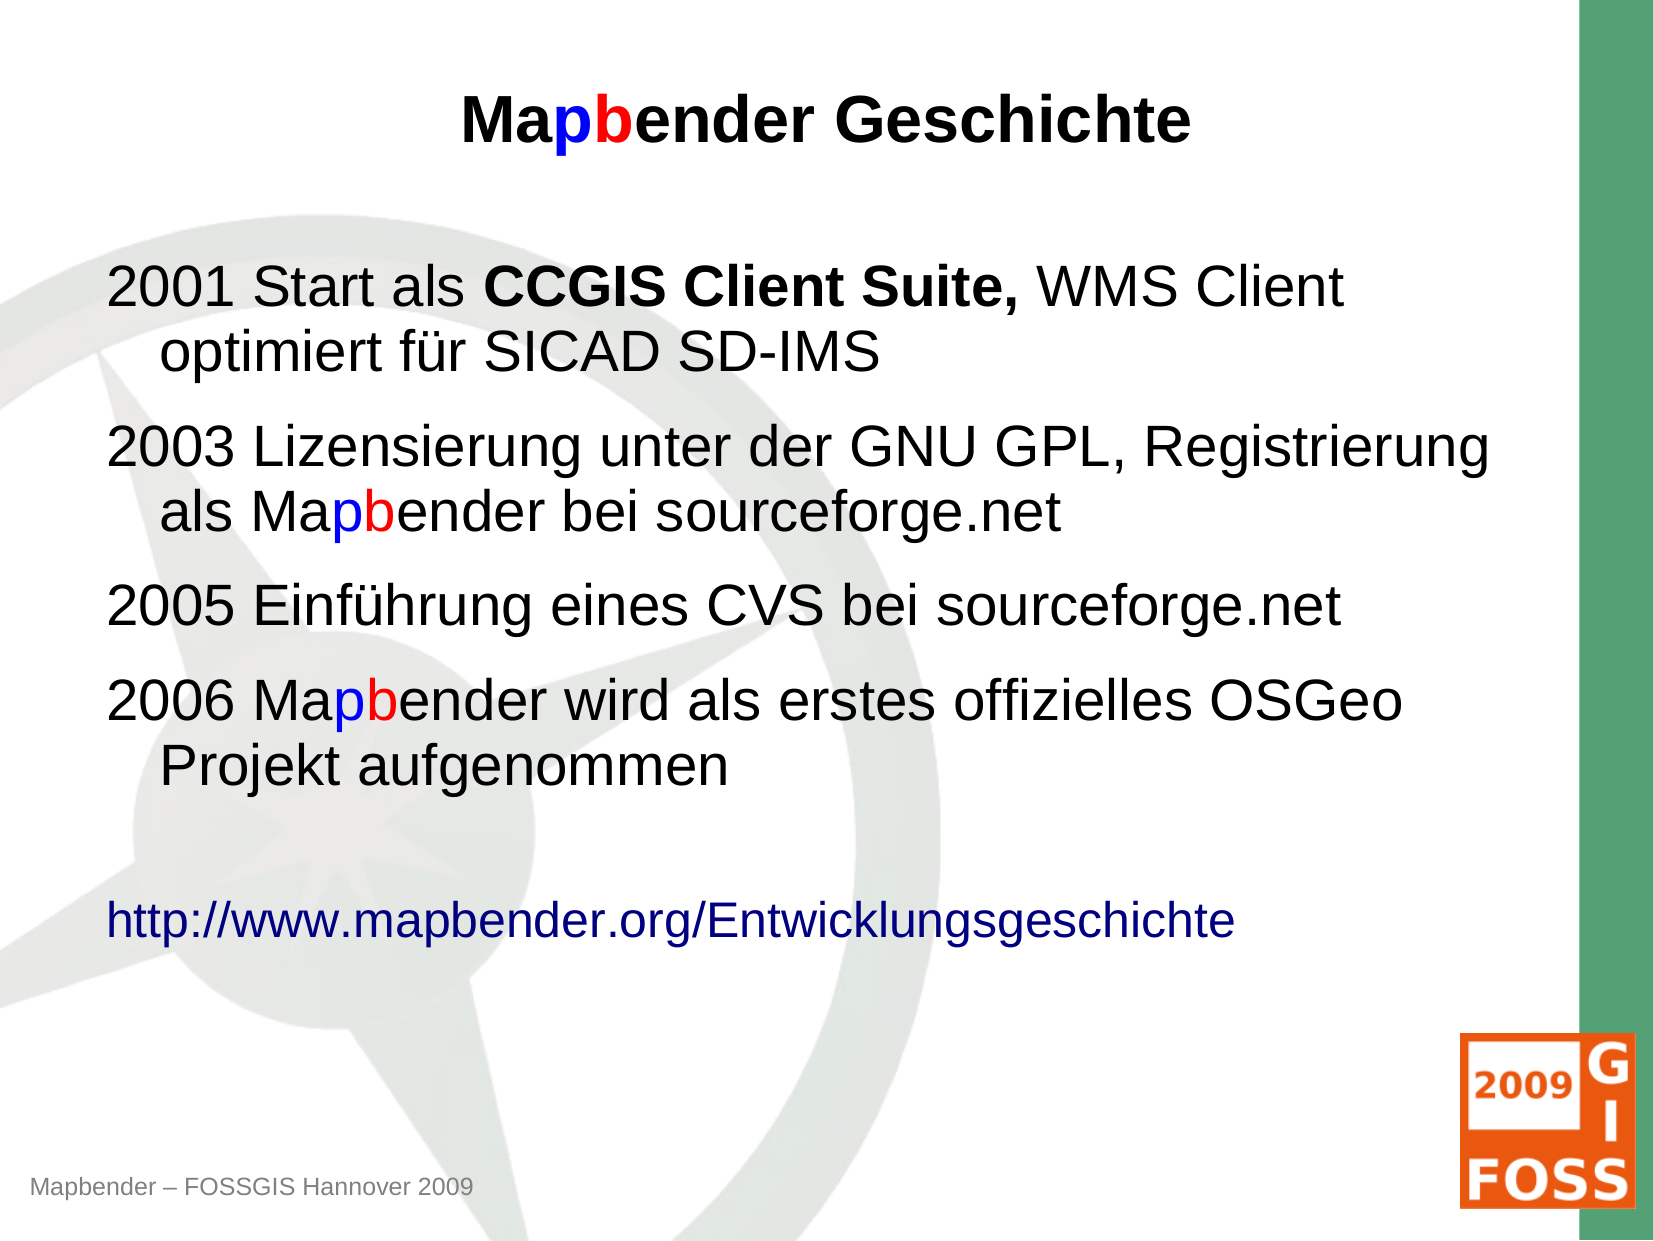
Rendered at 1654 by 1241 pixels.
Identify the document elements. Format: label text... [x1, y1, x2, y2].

picture [0, 192, 1020, 1241]
picture [82, 1183, 88, 1194]
title Mapbender Geschichte [82, 31, 1571, 207]
picture [1460, 1033, 1636, 1209]
list 2001 Start als CCGIS Client Suite, WMS Client optimiert für SICAD SD-IMS 2003 Lizensierung unter der GNU GPL, Registrierung als Mapbender bei sourceforge.net 2005 Einführung eines CVS bei sourceforge.net 2006 Mapbender wird als erstes offizielles OSGeo Projekt aufgenommen http://www.mapbender.org/Entwicklungsgeschichte [88, 253, 1577, 1201]
